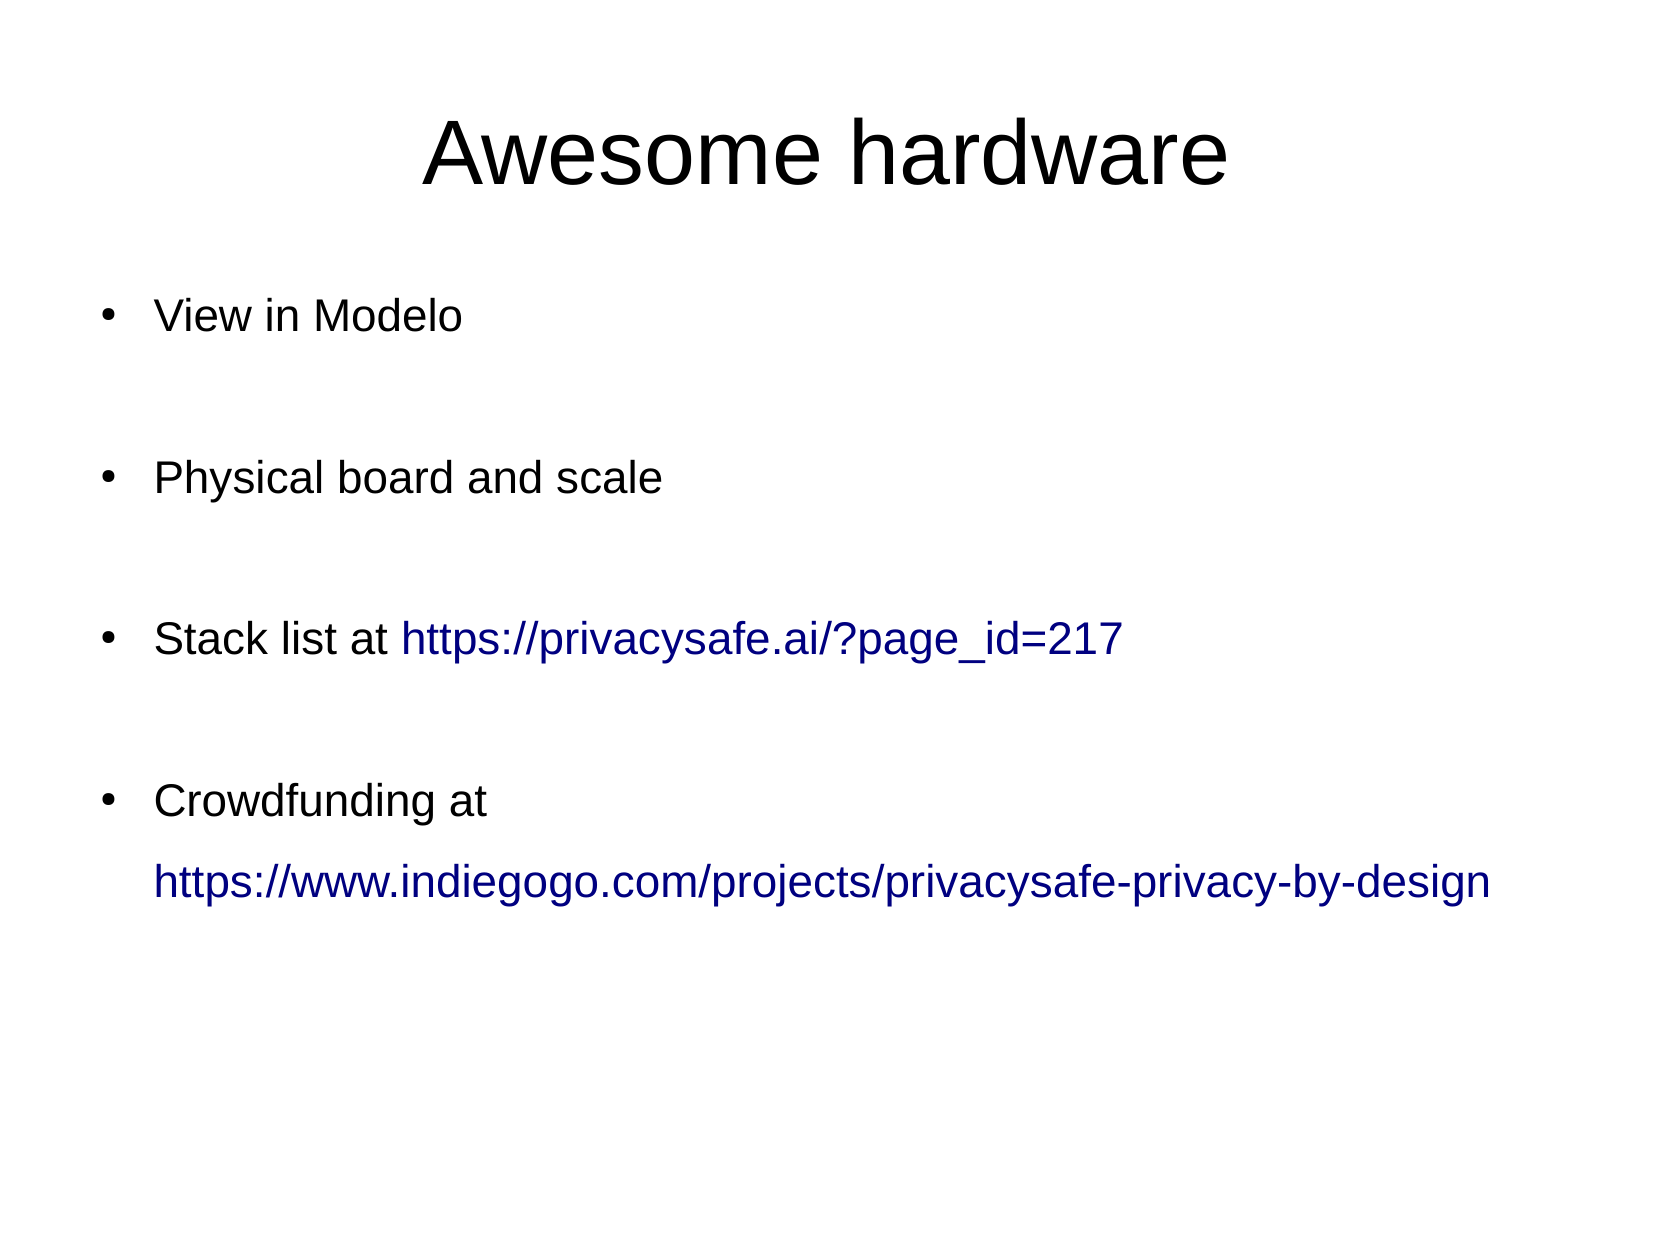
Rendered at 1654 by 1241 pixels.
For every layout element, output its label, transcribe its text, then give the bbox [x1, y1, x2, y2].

list View in Modelo Physical board and scale Stack list at https://privacysafe.ai/?page_id=217 Crowdfunding at https://www.indiegogo.com/projects/privacysafe-privacy-by-design [82, 290, 1571, 1010]
title Awesome hardware [82, 49, 1571, 257]
